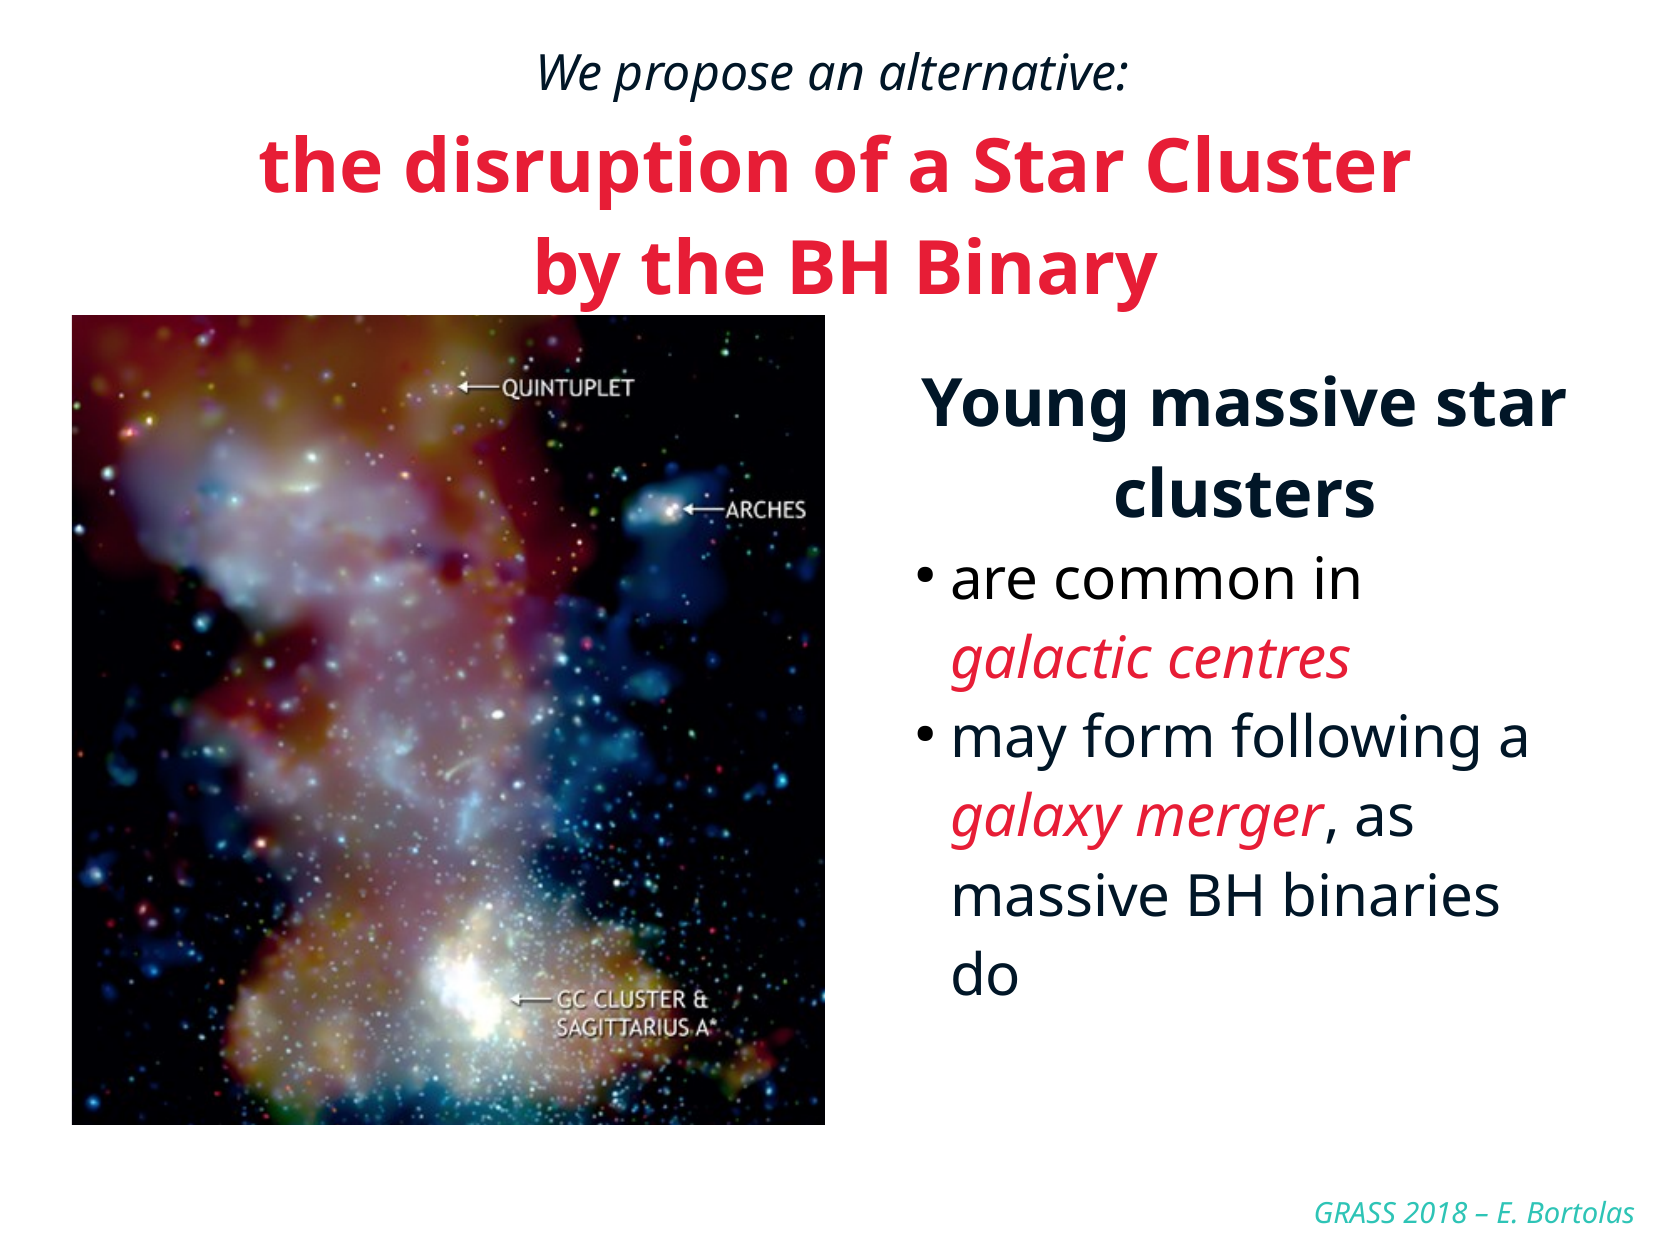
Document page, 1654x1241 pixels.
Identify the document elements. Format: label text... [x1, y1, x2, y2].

text_box We propose an alternative: [45, 29, 1621, 166]
picture [442, 1110, 449, 1120]
picture [466, 1111, 475, 1117]
text_box GRASS 2018 – E. Bortolas [1155, 1185, 1651, 1241]
text_box Young massive star clusters are common in galactic centres may form following a galaxy merger, as massive BH binaries do [900, 348, 1591, 839]
picture [447, 1121, 463, 1125]
picture [71, 315, 826, 1125]
text_box the disruption of a Star Cluster by the BH Binary [120, 166, 1572, 288]
